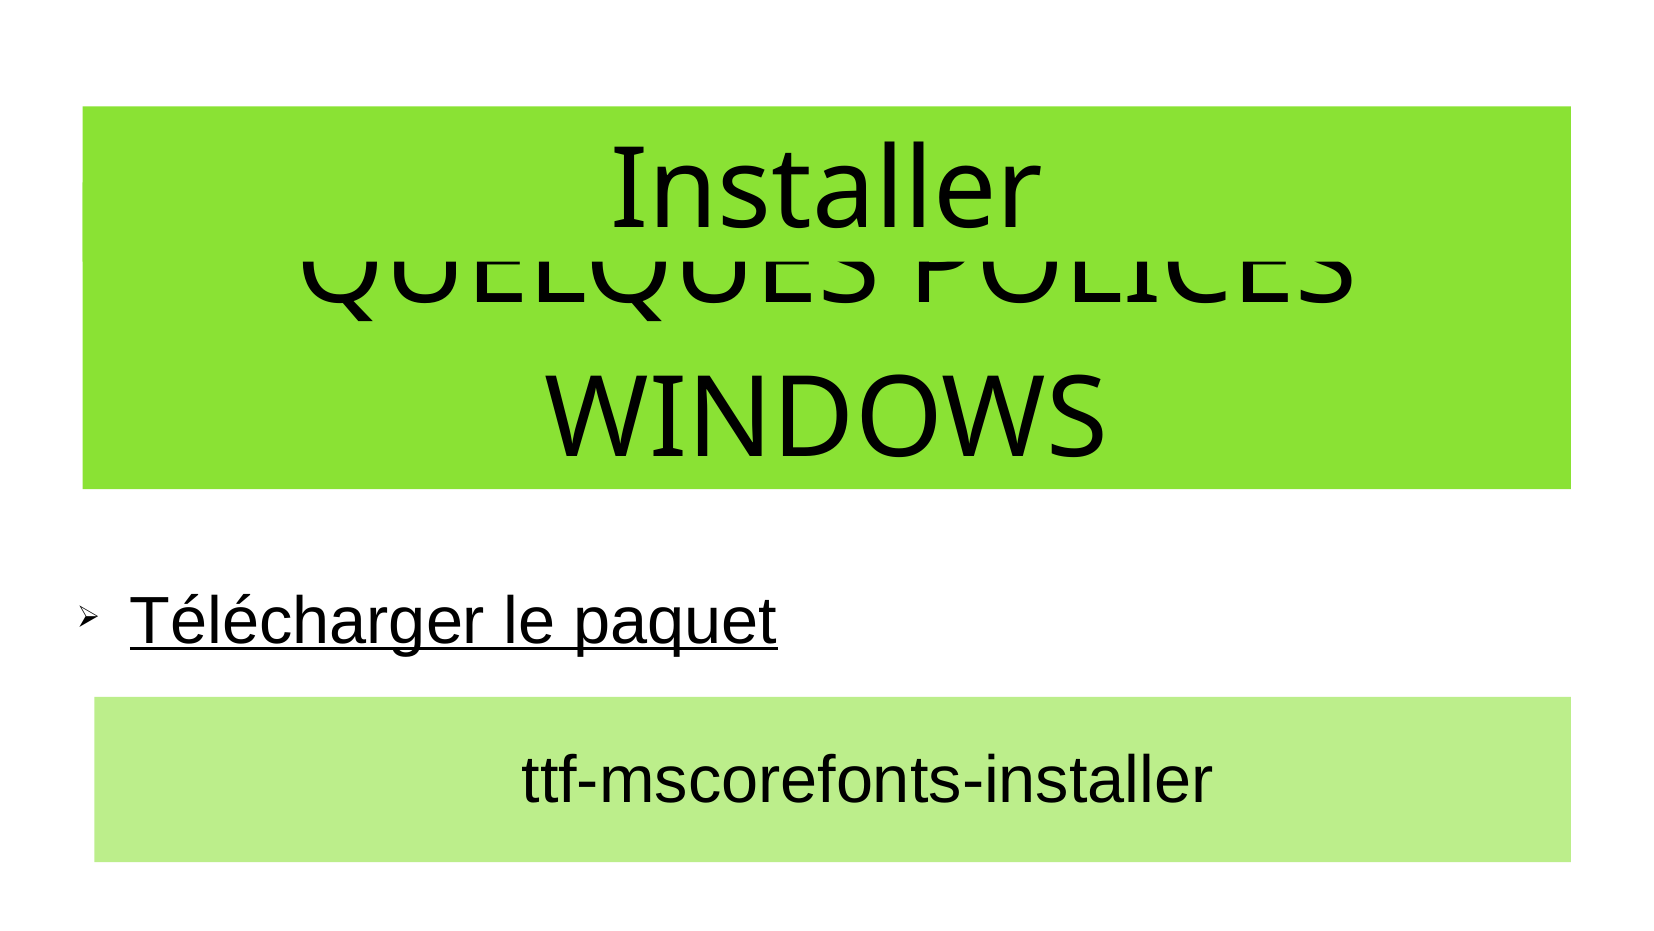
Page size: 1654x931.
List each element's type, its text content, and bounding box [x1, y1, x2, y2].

list Télécharger le paquet [59, 582, 1548, 697]
list ttf-mscorefonts-installer [94, 696, 1571, 863]
title Installer [82, 106, 1571, 262]
title QUELQUES POLICES WINDOWS [82, 262, 1571, 414]
